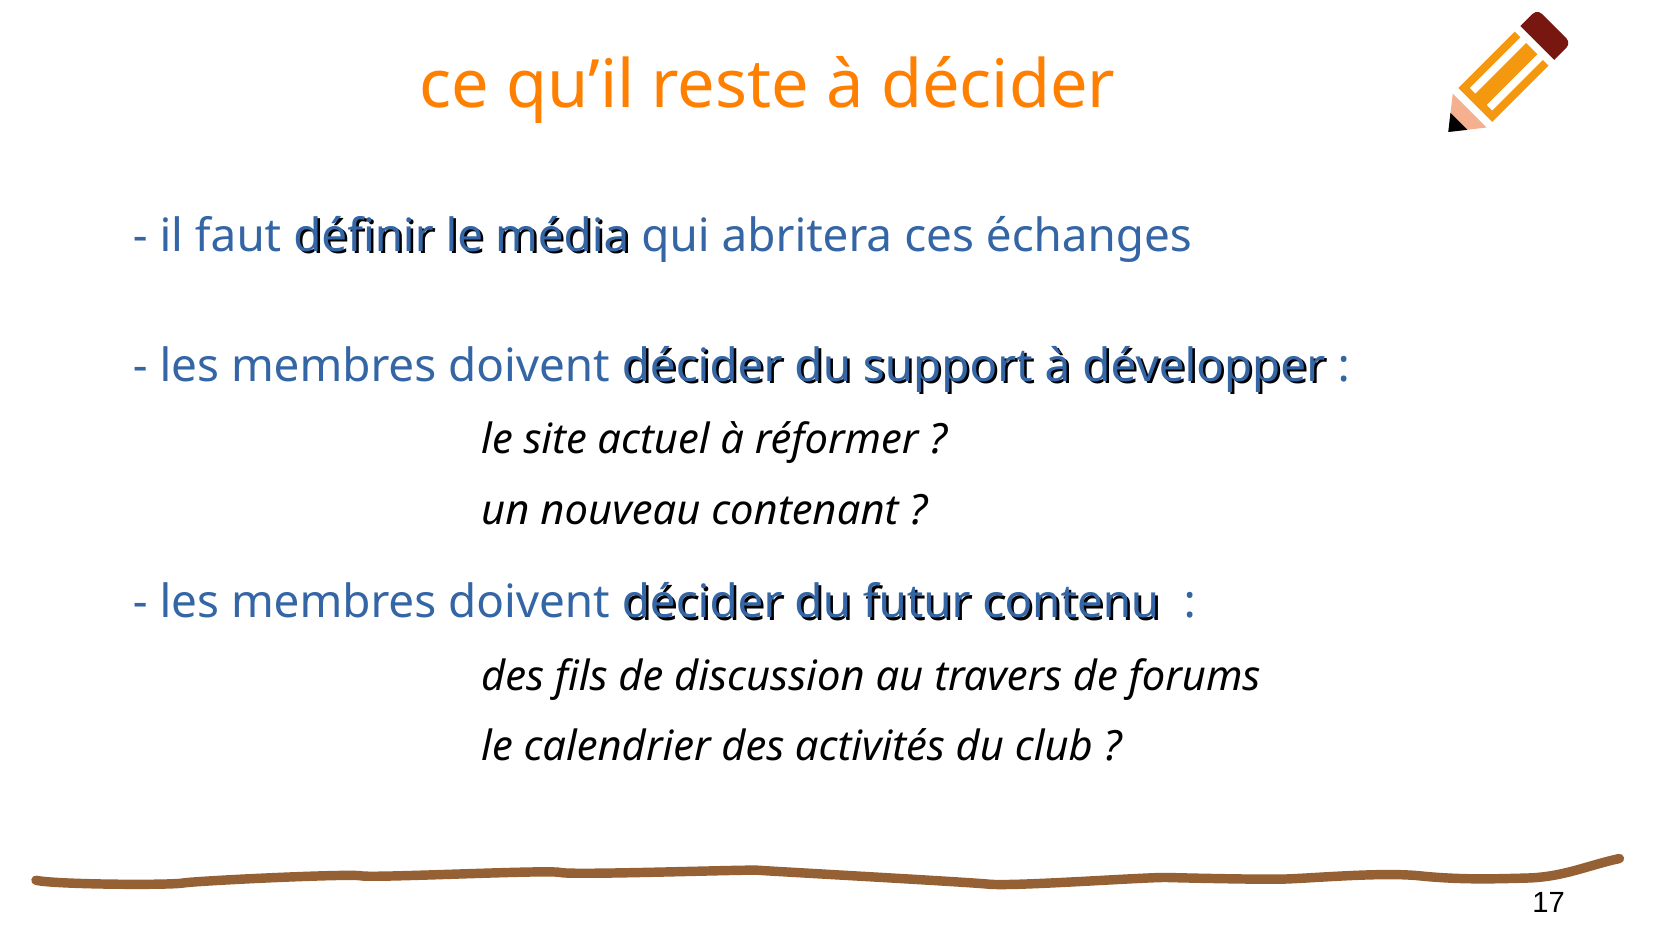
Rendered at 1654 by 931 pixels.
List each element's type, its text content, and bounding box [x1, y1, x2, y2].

text_box des fils de discussion au travers de forums [466, 637, 1477, 708]
text_box - il faut définir le média qui abritera ces échanges [118, 194, 1654, 284]
text_box un nouveau contenant ? [466, 472, 1016, 561]
text_box - les membres doivent décider du support à développer : [118, 324, 1654, 414]
text_box le site actuel à réformer ? [466, 401, 1016, 472]
text_box le calendrier des activités du club ? [466, 708, 1477, 783]
title ce qu’il reste à décider [88, 29, 1447, 133]
text_box - les membres doivent décider du futur contenu : [118, 561, 1654, 650]
